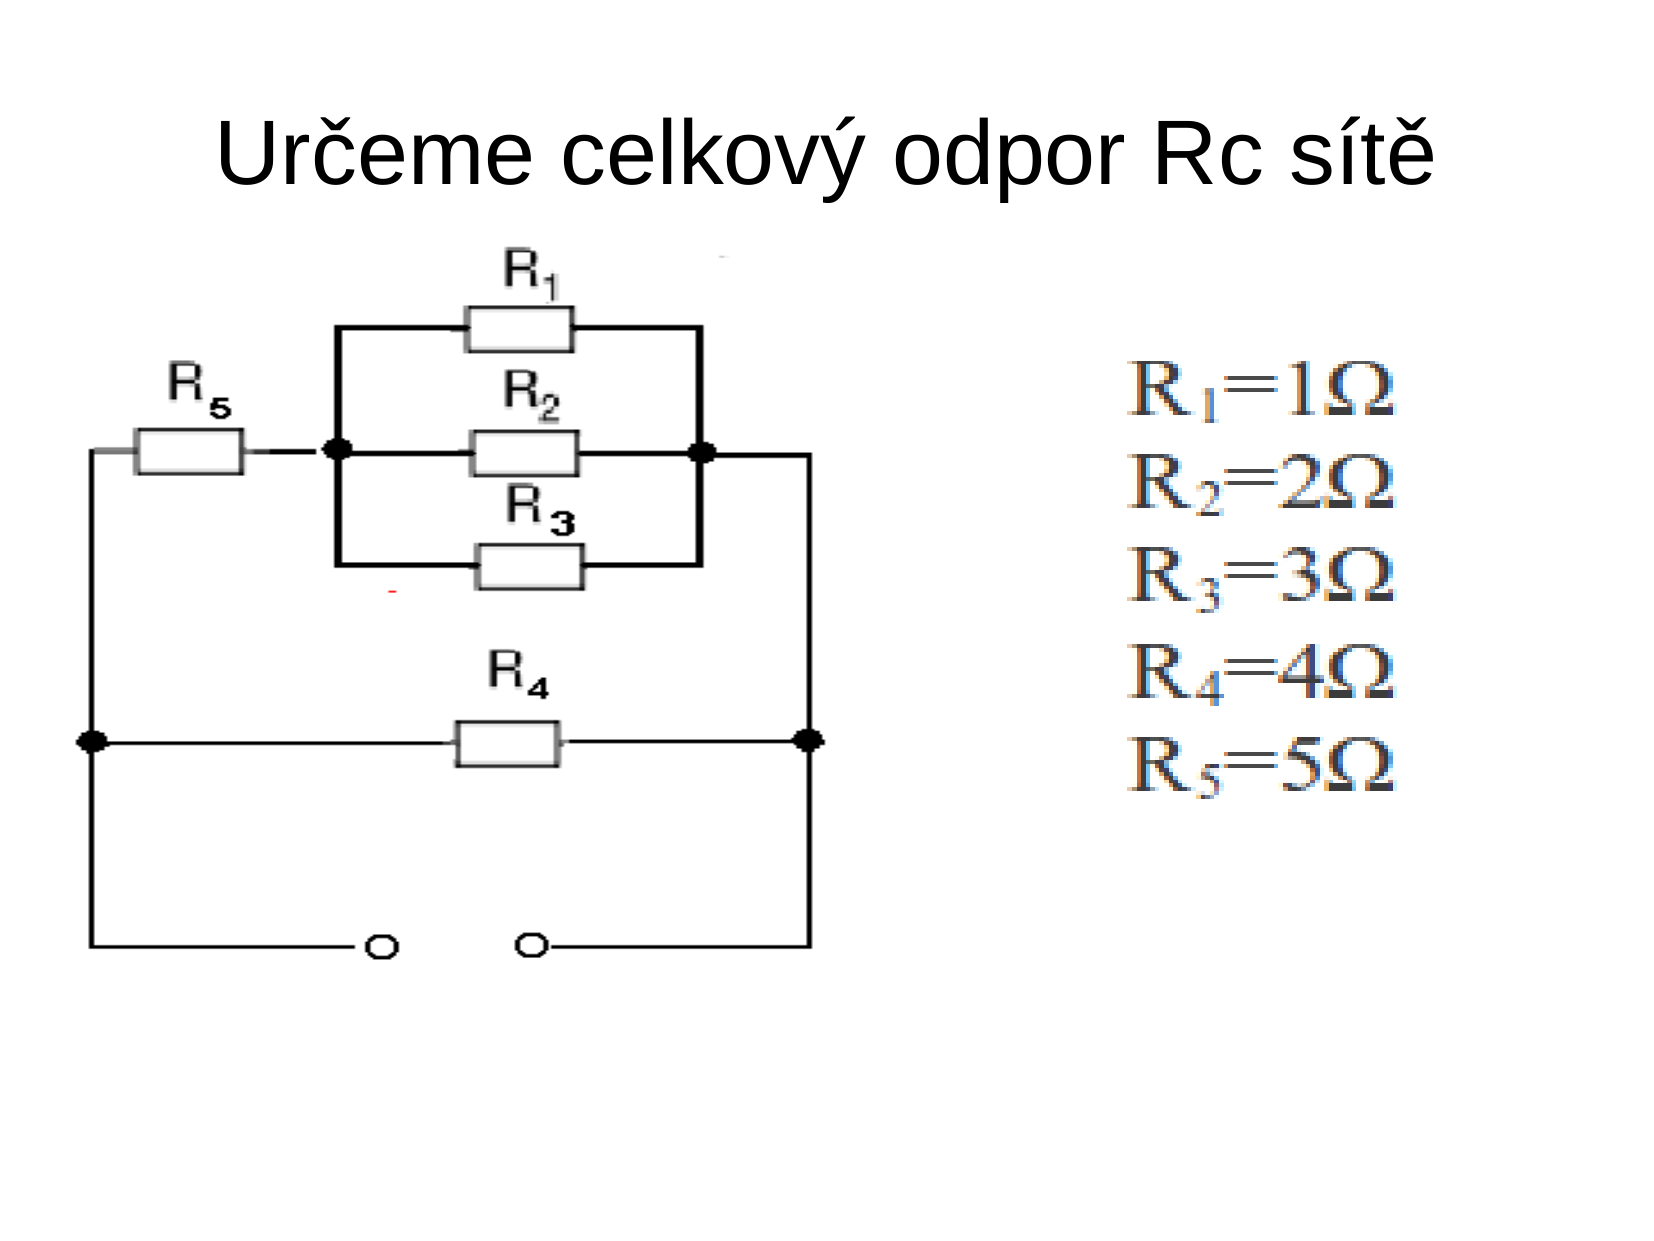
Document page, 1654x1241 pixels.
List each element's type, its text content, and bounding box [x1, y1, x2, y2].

picture [0, 212, 1453, 1121]
title Určeme celkový odpor Rc sítě [82, 49, 1571, 257]
